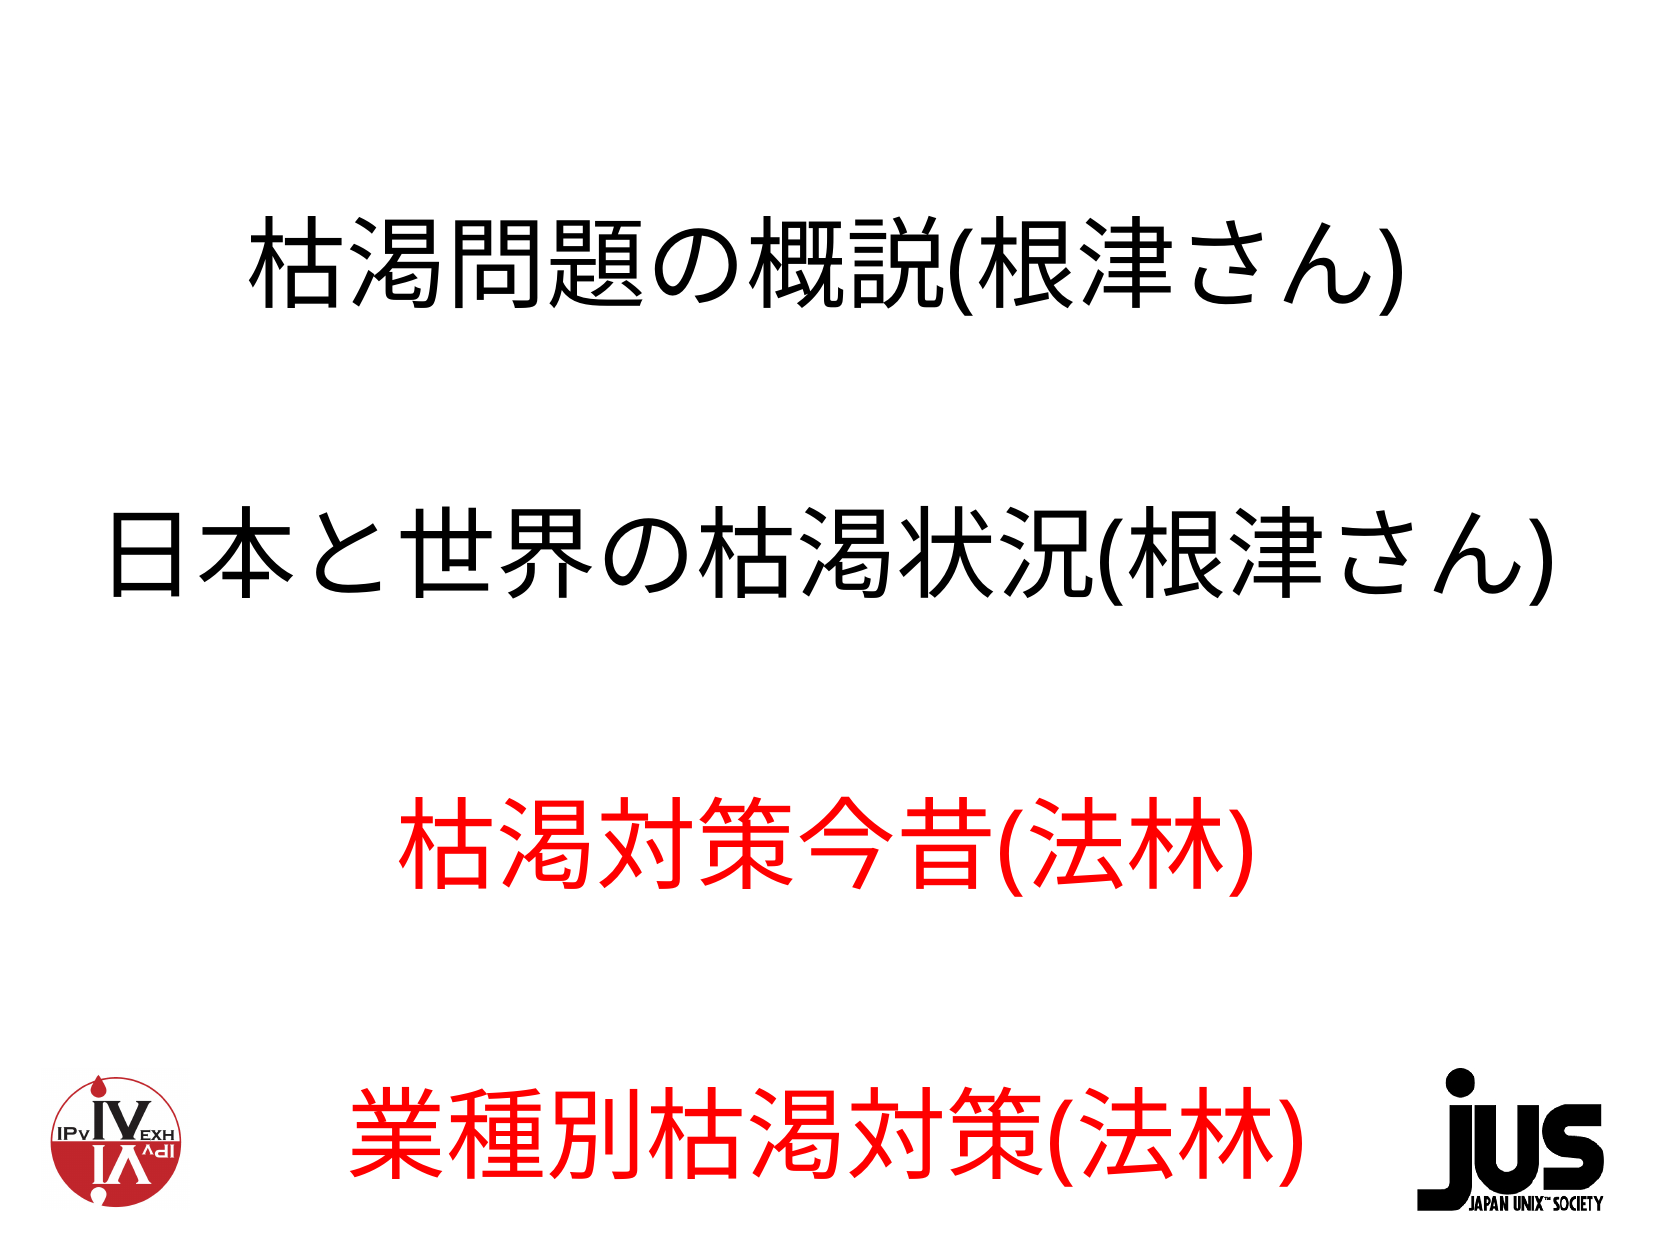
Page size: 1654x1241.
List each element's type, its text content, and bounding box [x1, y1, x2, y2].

picture [1417, 1068, 1604, 1211]
subtitle 枯渇問題の概説(根津さん) 日本と世界の枯渇状況(根津さん) 枯渇対策今昔(法林) 業種別枯渇対策(法林) [82, 97, 1571, 1143]
picture [41, 1068, 190, 1210]
